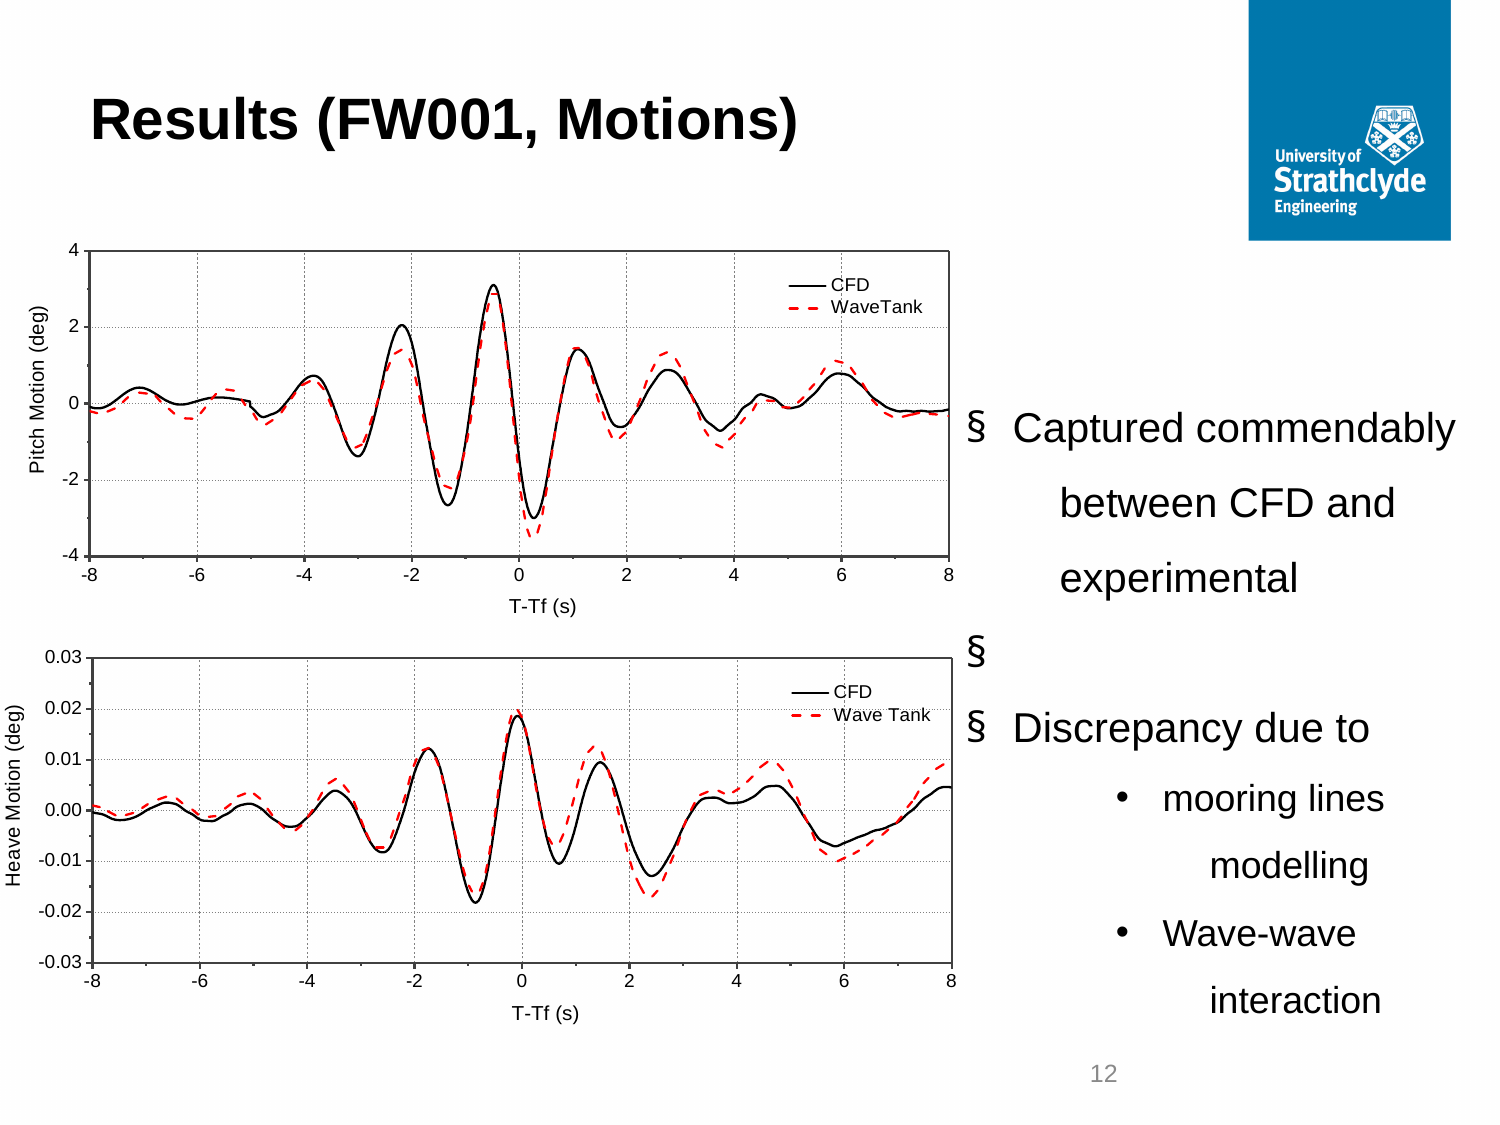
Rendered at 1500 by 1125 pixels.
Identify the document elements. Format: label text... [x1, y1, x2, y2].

title Results (FW001, Motions) [75, 7, 1247, 225]
picture [0, 201, 981, 1034]
text_box Captured commendably between CFD and experimental Discrepancy due to mooring lines modelling Wave-wave interaction [950, 368, 1500, 899]
text_box 12 [1074, 1042, 1426, 1103]
